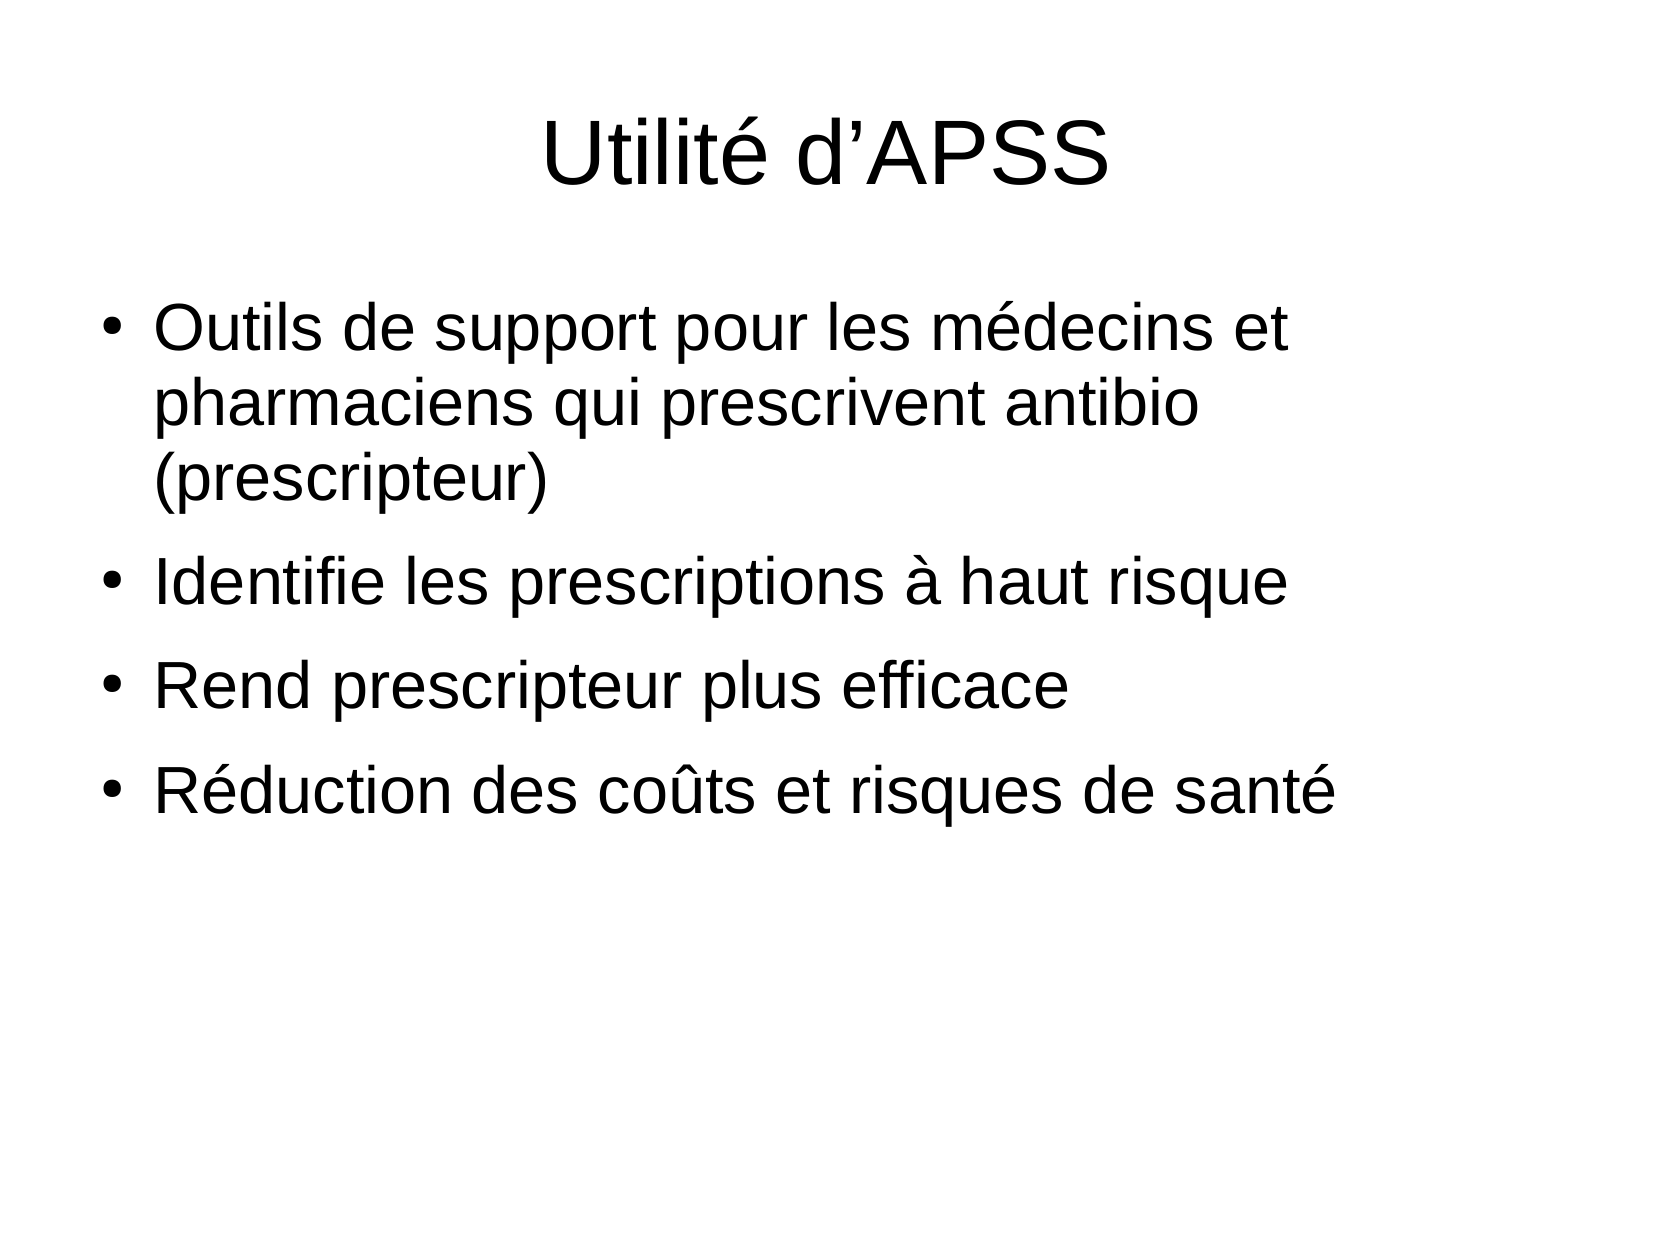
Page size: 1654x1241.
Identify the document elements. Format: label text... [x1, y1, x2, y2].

list Outils de support pour les médecins et pharmaciens qui prescrivent antibio (prescripteur) Identifie les prescriptions à haut risque Rend prescripteur plus efficace Réduction des coûts et risques de santé [82, 290, 1571, 1010]
title Utilité d’APSS [82, 49, 1571, 257]
